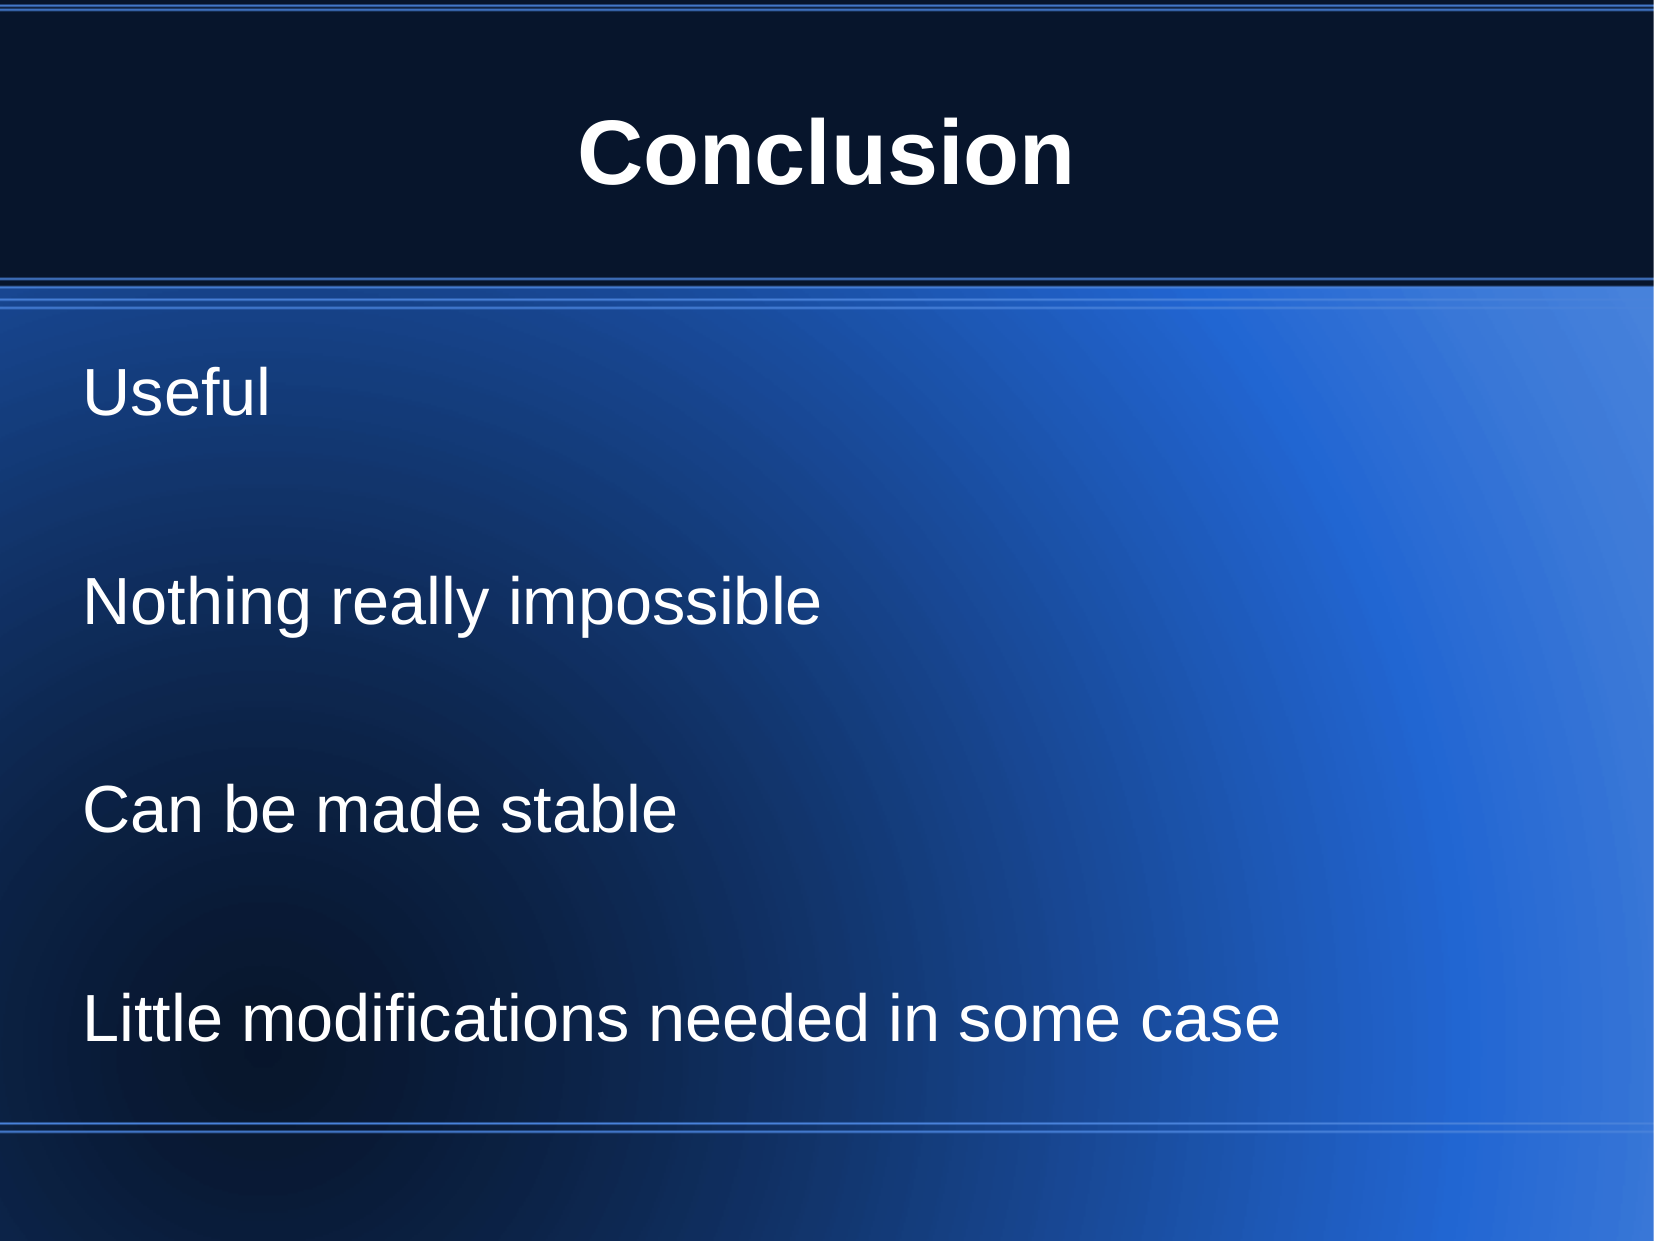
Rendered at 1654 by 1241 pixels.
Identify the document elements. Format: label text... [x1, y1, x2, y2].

picture [0, 0, 1654, 1241]
list Useful Nothing really impossible Can be made stable Little modifications needed in some case [82, 355, 1571, 1093]
title Conclusion [82, 56, 1571, 250]
